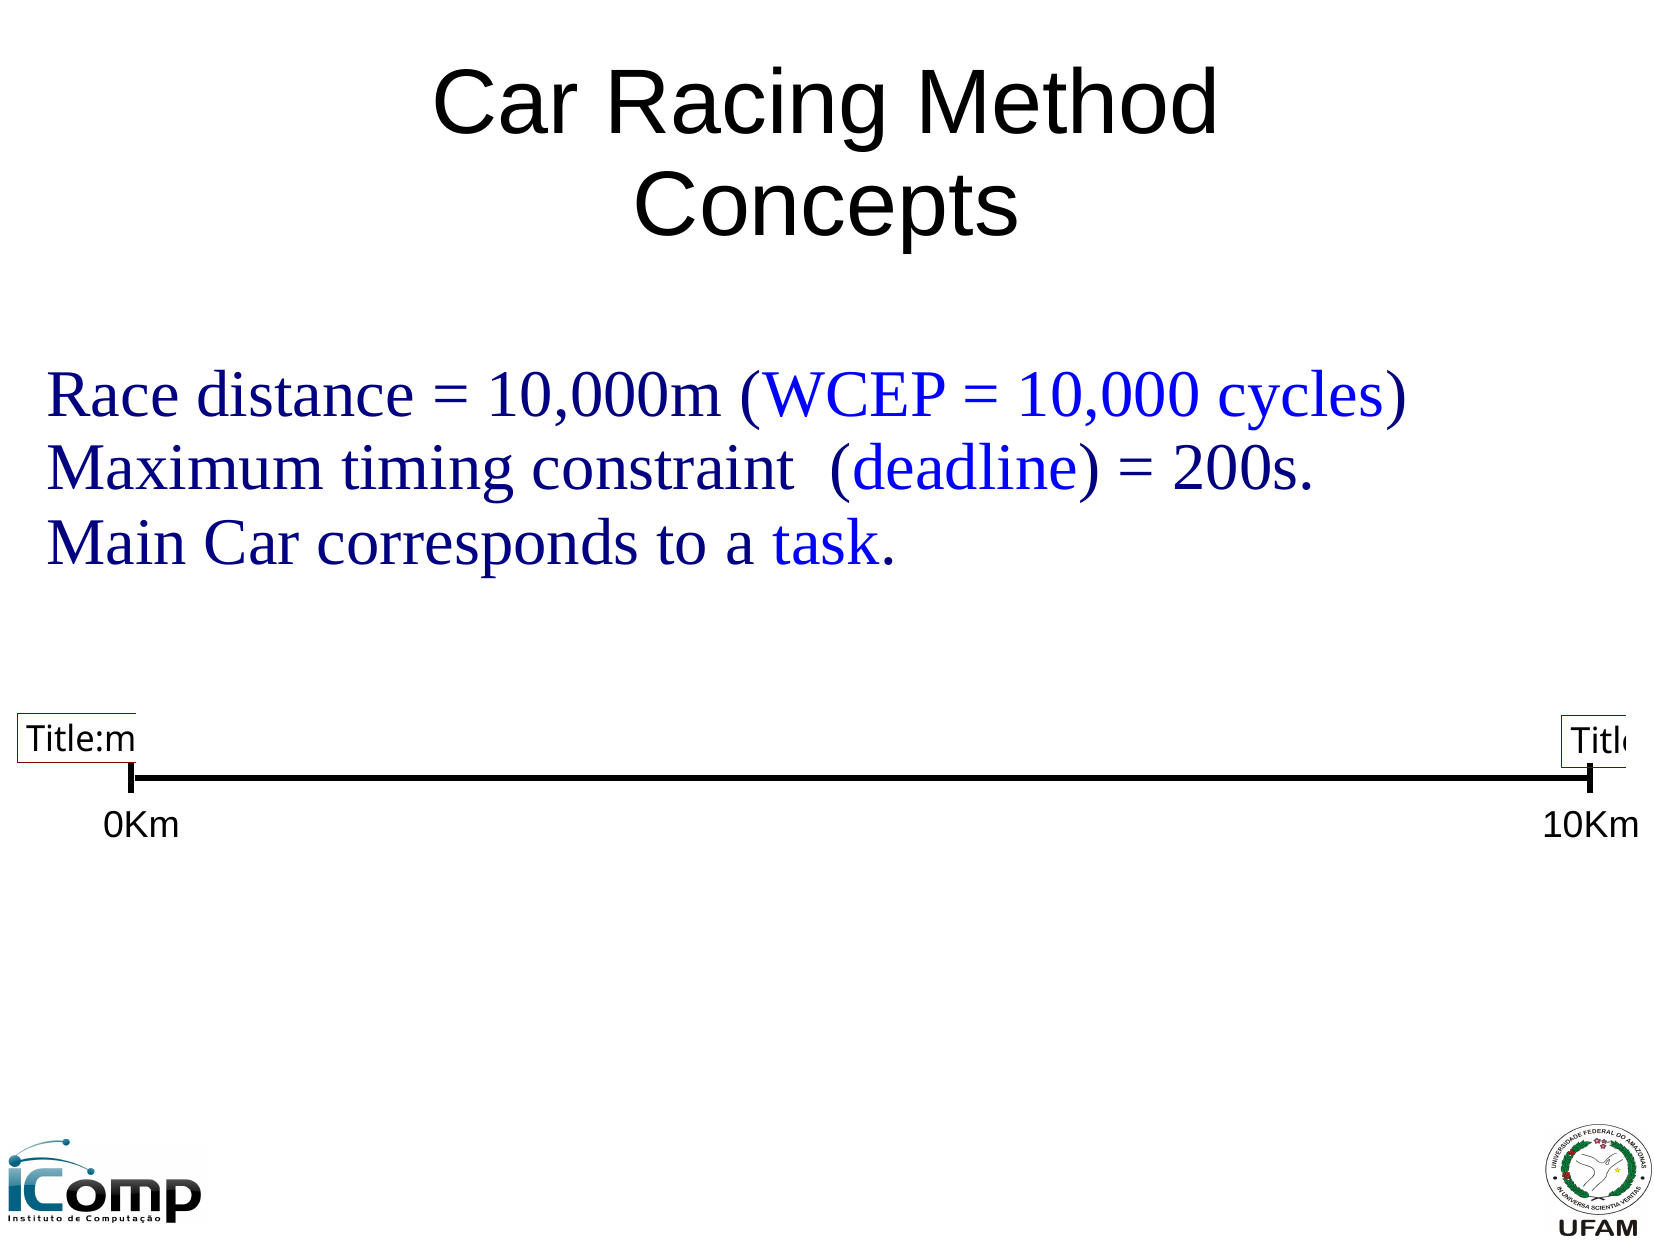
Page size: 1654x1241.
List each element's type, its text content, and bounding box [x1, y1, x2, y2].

picture [5, 1139, 205, 1226]
picture [1559, 712, 1626, 768]
text_box 0Km [88, 795, 196, 853]
picture [1545, 1124, 1652, 1236]
title Car Racing Method Concepts [82, 49, 1571, 257]
text_box 10Km [1527, 796, 1654, 854]
picture [15, 710, 136, 763]
text_box Race distance = 10,000m (WCEP = 10,000 cycles) Maximum timing constraint (deadline) = 200s. Main Car corresponds to a task. [31, 349, 1423, 587]
